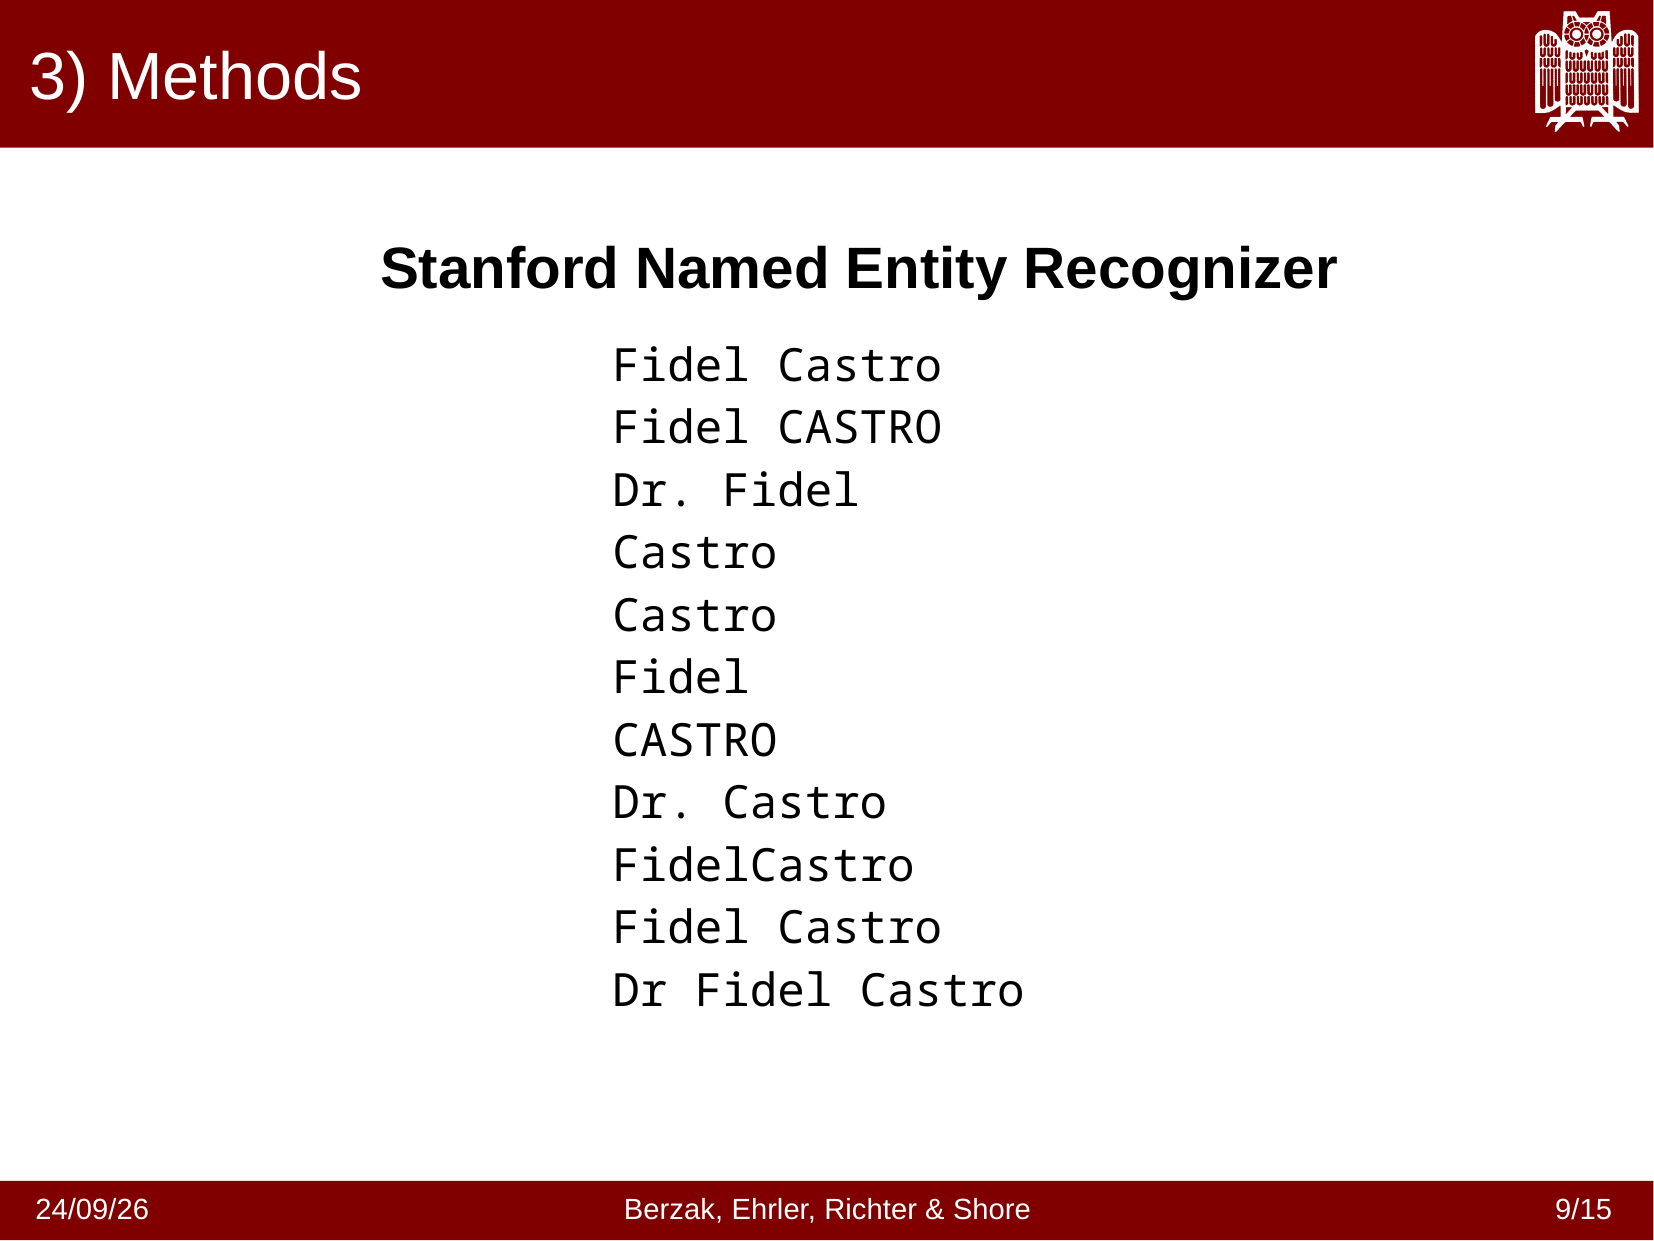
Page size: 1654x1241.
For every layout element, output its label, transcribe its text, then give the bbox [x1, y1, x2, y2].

text_box Stanford Named Entity Recognizer [365, 228, 1354, 309]
text_box Fidel Castro Fidel CASTRO Dr. Fidel Castro Castro Fidel CASTRO Dr. Castro FidelCastro Fidel Castro Dr Fidel Castro [597, 324, 1056, 926]
title 3) Methods [29, 17, 1506, 136]
picture [1535, 11, 1639, 132]
